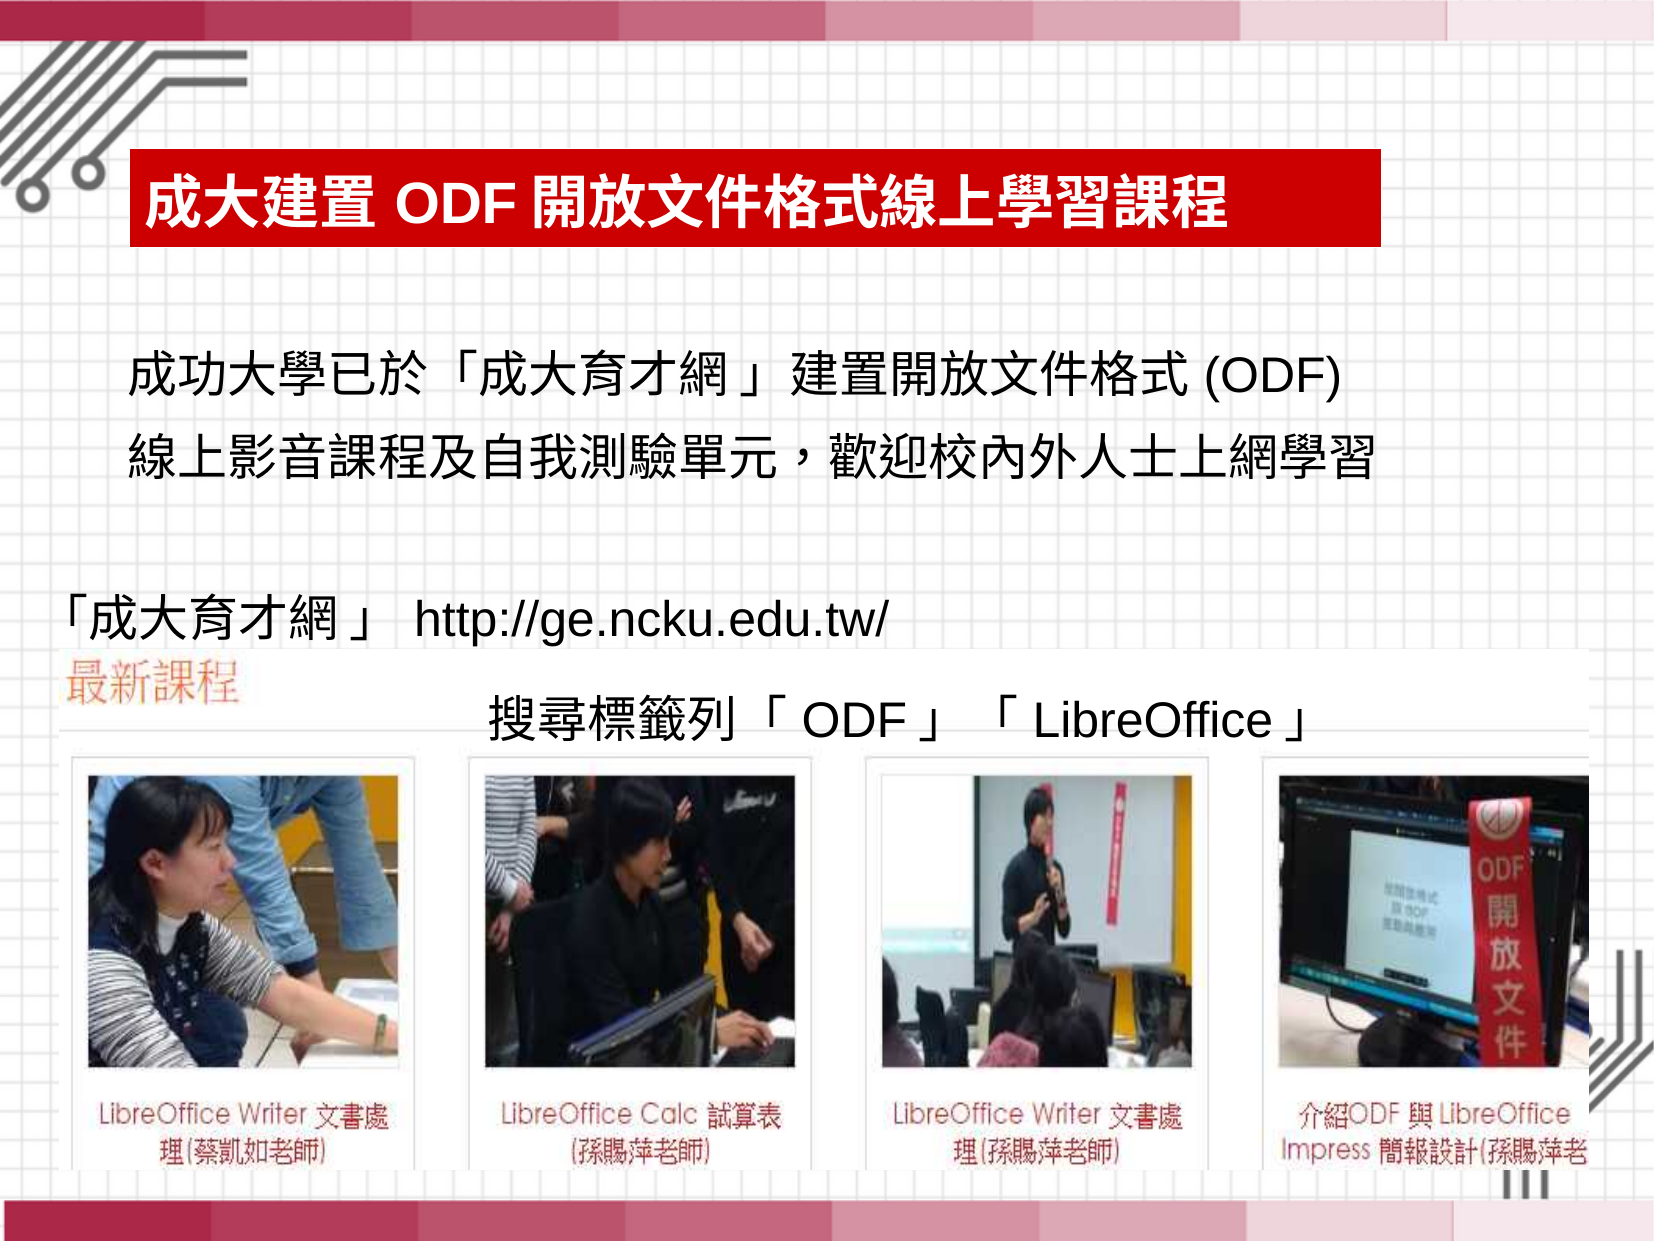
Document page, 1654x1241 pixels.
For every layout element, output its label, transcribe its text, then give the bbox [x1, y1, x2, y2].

text_box 「成大育才網 」http://ge.ncku.edu.tw/ [23, 559, 921, 638]
text_box 成功大學已於「成大育才網 」建置開放文件格式(ODF) 線上影音課程及自我測驗單元，歡迎校內外人士上網學習 [113, 315, 1571, 530]
text_box 成大建置ODF開放文件格式線上學習課程 [129, 148, 1382, 237]
picture [0, 0, 1654, 1241]
text_box 搜尋標籤列「ODF」「LibreOffice」 [472, 661, 1424, 812]
